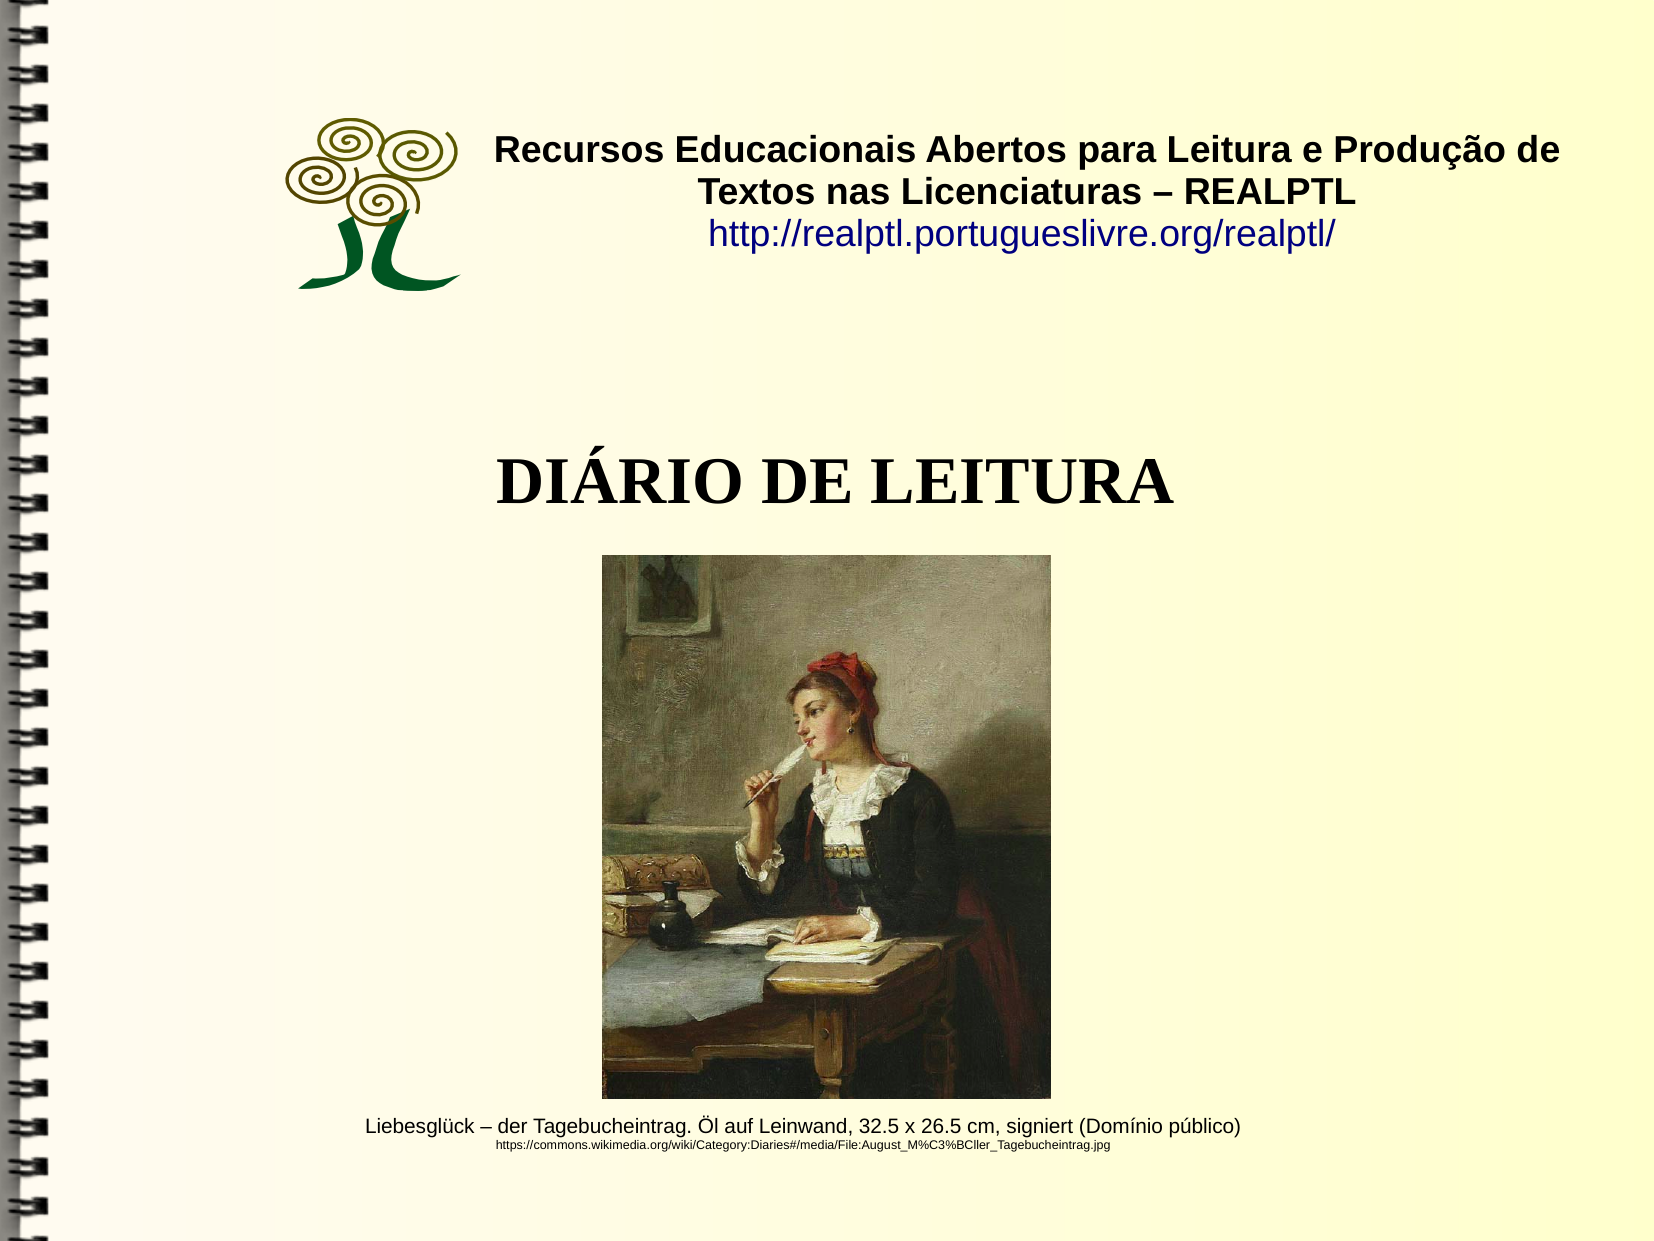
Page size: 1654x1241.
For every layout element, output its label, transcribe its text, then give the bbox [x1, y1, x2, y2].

subtitle DIÁRIO DE LEITURA [129, 86, 1542, 875]
text_box Recursos Educacionais Abertos para Leitura e Produção de Textos nas Licenciaturas – REALPTL http://realptl.portugueslivre.org/realptl/ [472, 75, 1583, 308]
picture [285, 118, 461, 291]
picture [602, 555, 1051, 1098]
picture [0, 0, 1654, 1241]
text_box Liebesglück – der Tagebucheintrag. Öl auf Leinwand, 32.5 x 26.5 cm, signiert (Domínio público) https://commons.wikimedia.org/wiki/Category:Diaries#/media/File:August_M%C3%BCller_Tagebucheintrag.jpg [460, 1098, 1146, 1170]
